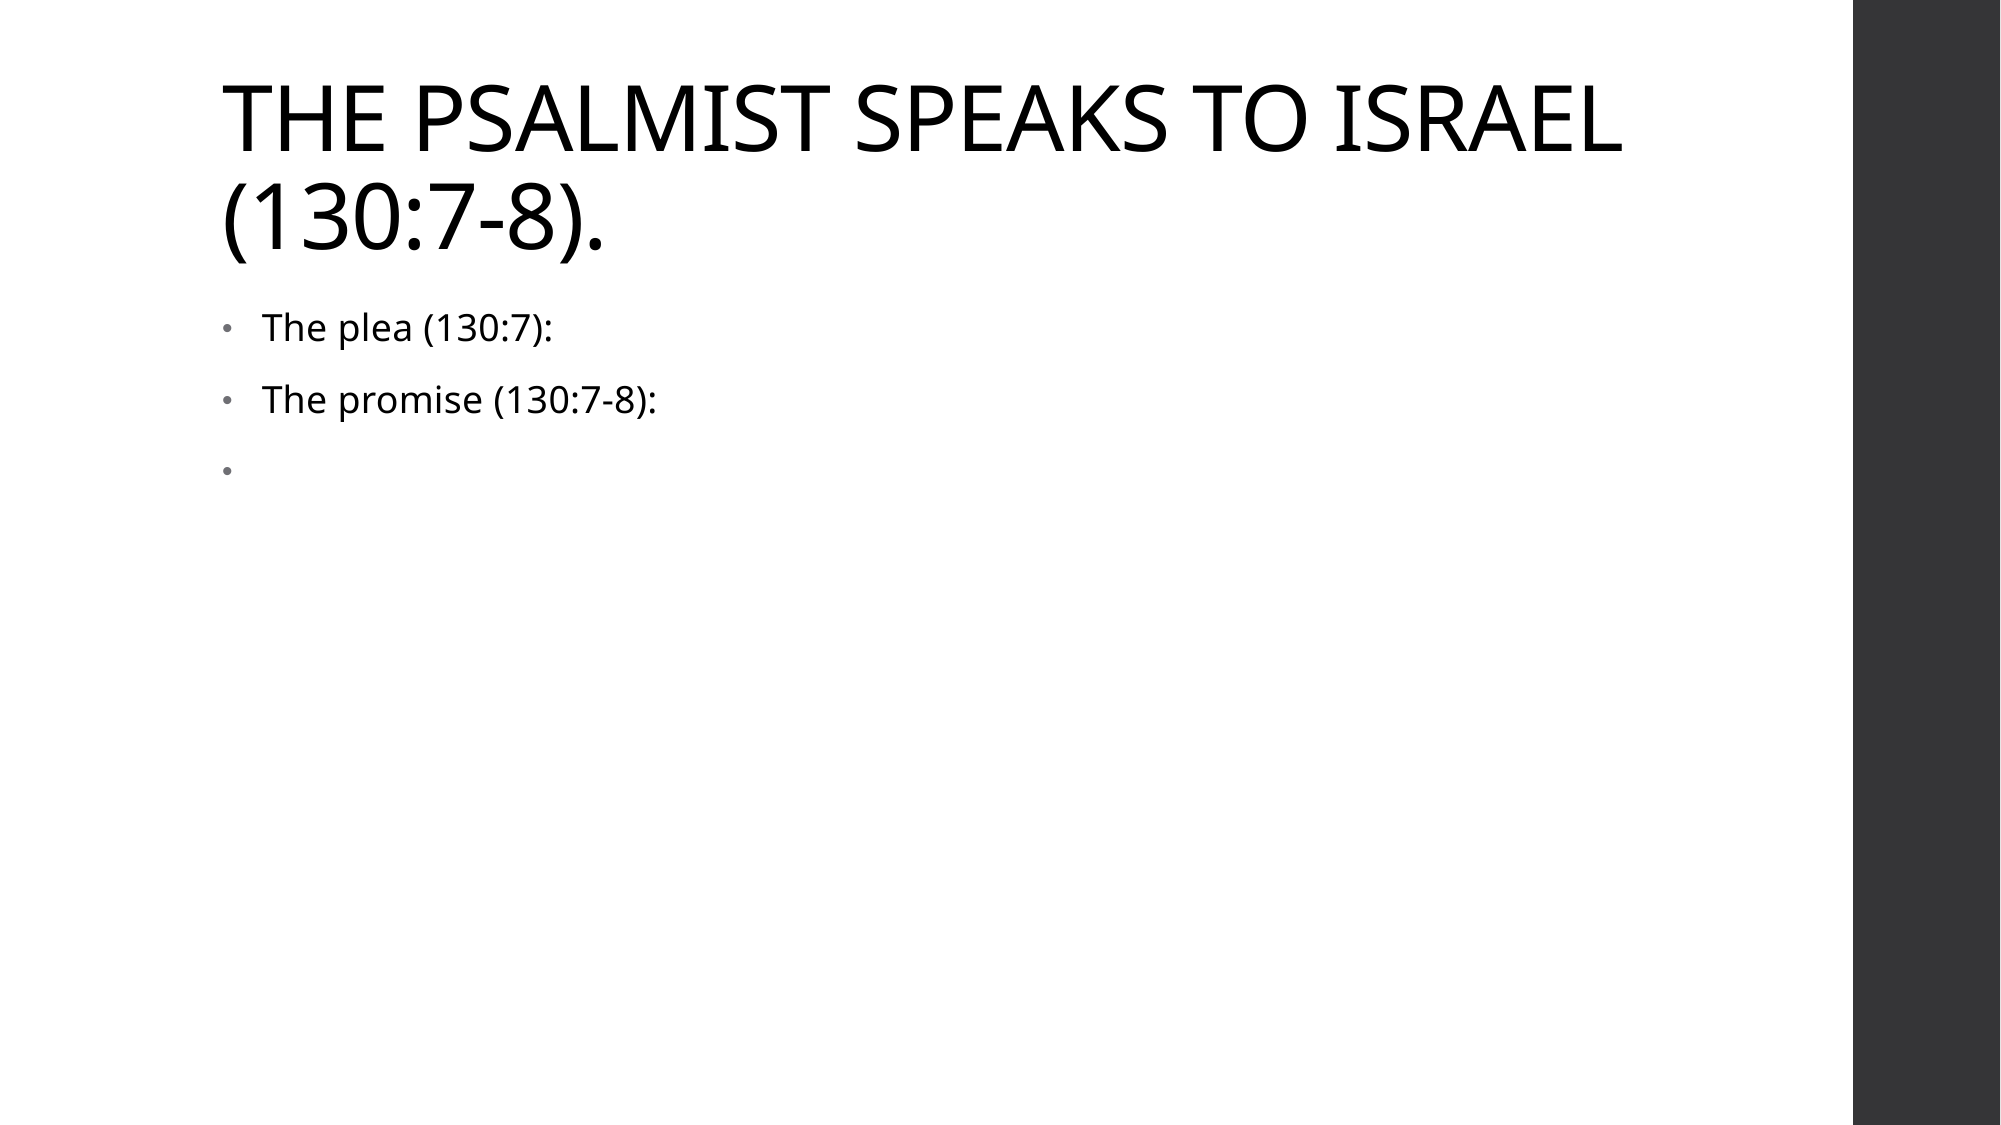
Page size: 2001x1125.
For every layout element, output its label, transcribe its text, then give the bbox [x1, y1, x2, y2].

title THE PSALMIST SPEAKS TO ISRAEL (130:7-8). [206, 60, 1797, 278]
list The plea (130:7): The promise (130:7-8): [206, 299, 1617, 1014]
